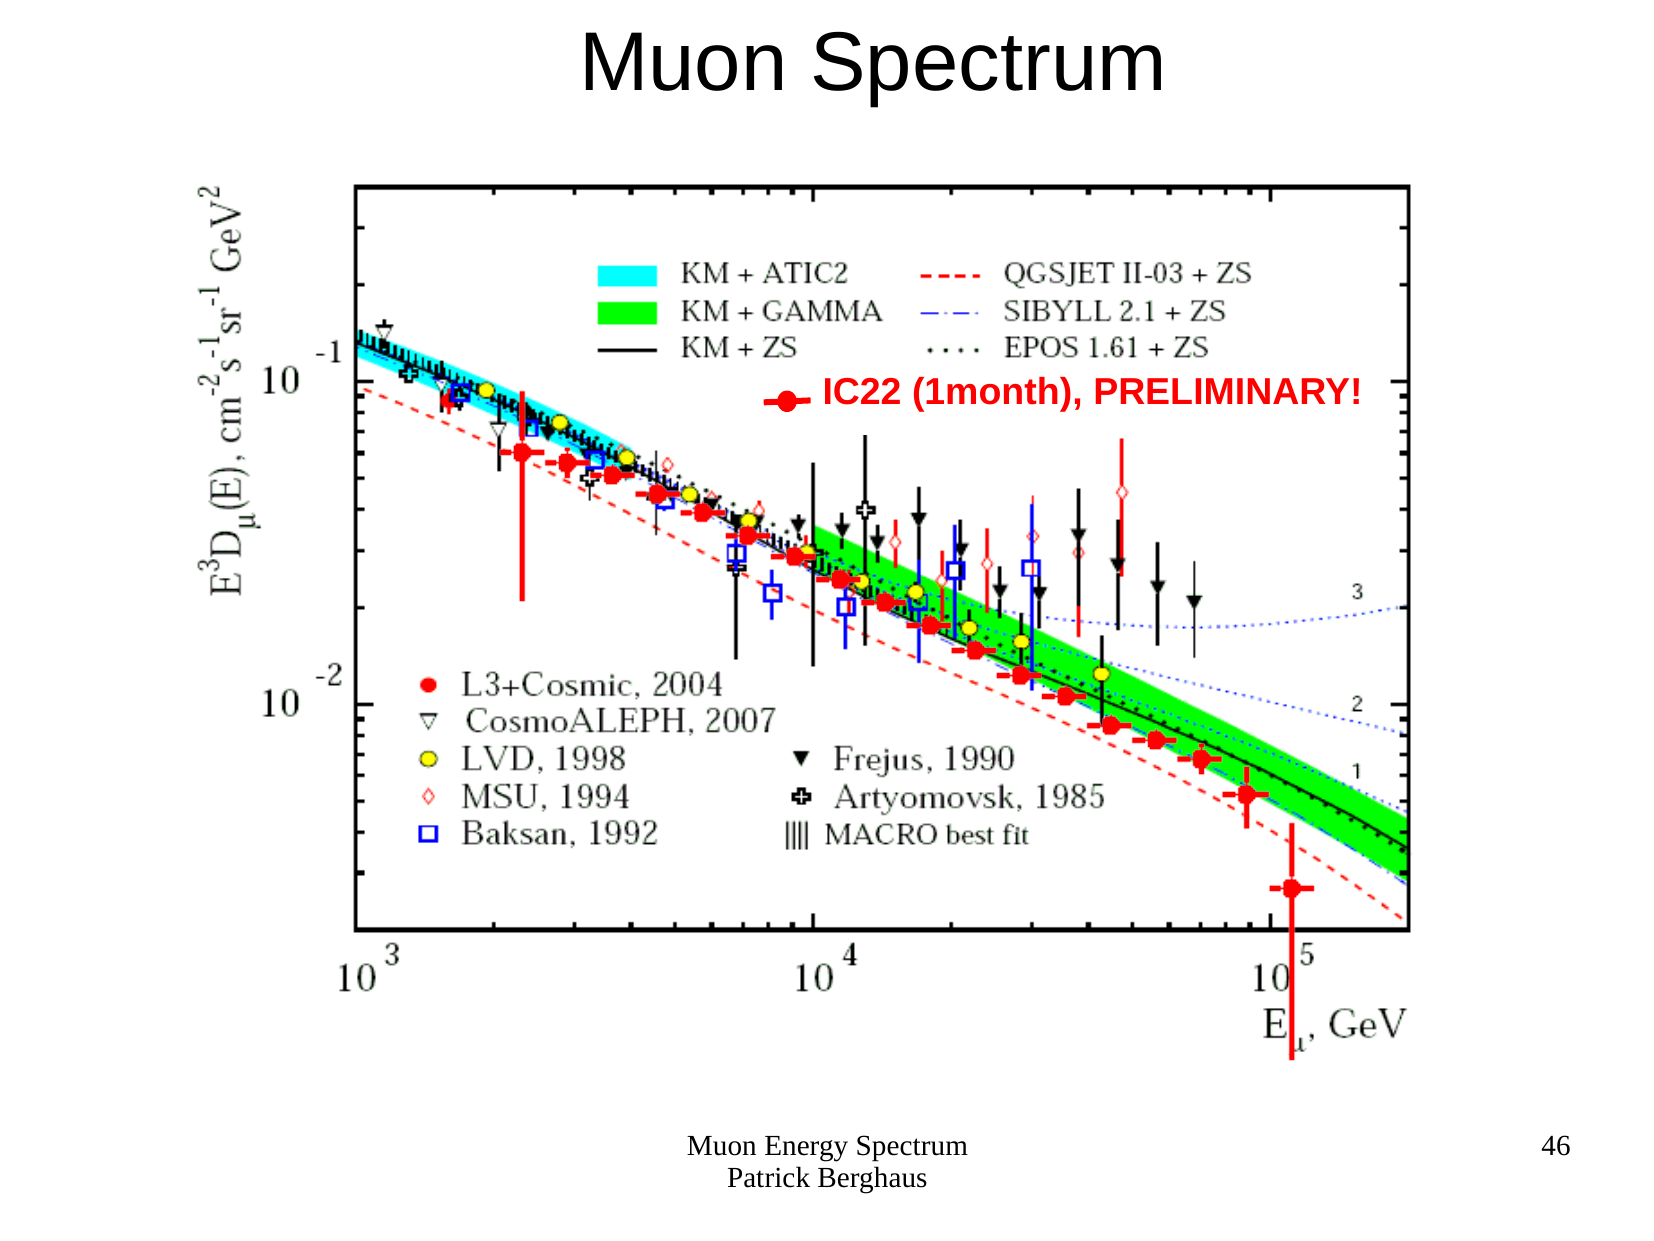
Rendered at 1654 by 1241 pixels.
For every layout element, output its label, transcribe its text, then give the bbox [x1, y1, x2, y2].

picture [130, 121, 1479, 1084]
text_box [777, 390, 796, 398]
text_box Muon Spectrum [564, 7, 1183, 147]
text_box IC22 (1month), PRELIMINARY! [807, 363, 1378, 435]
text_box [777, 405, 797, 413]
